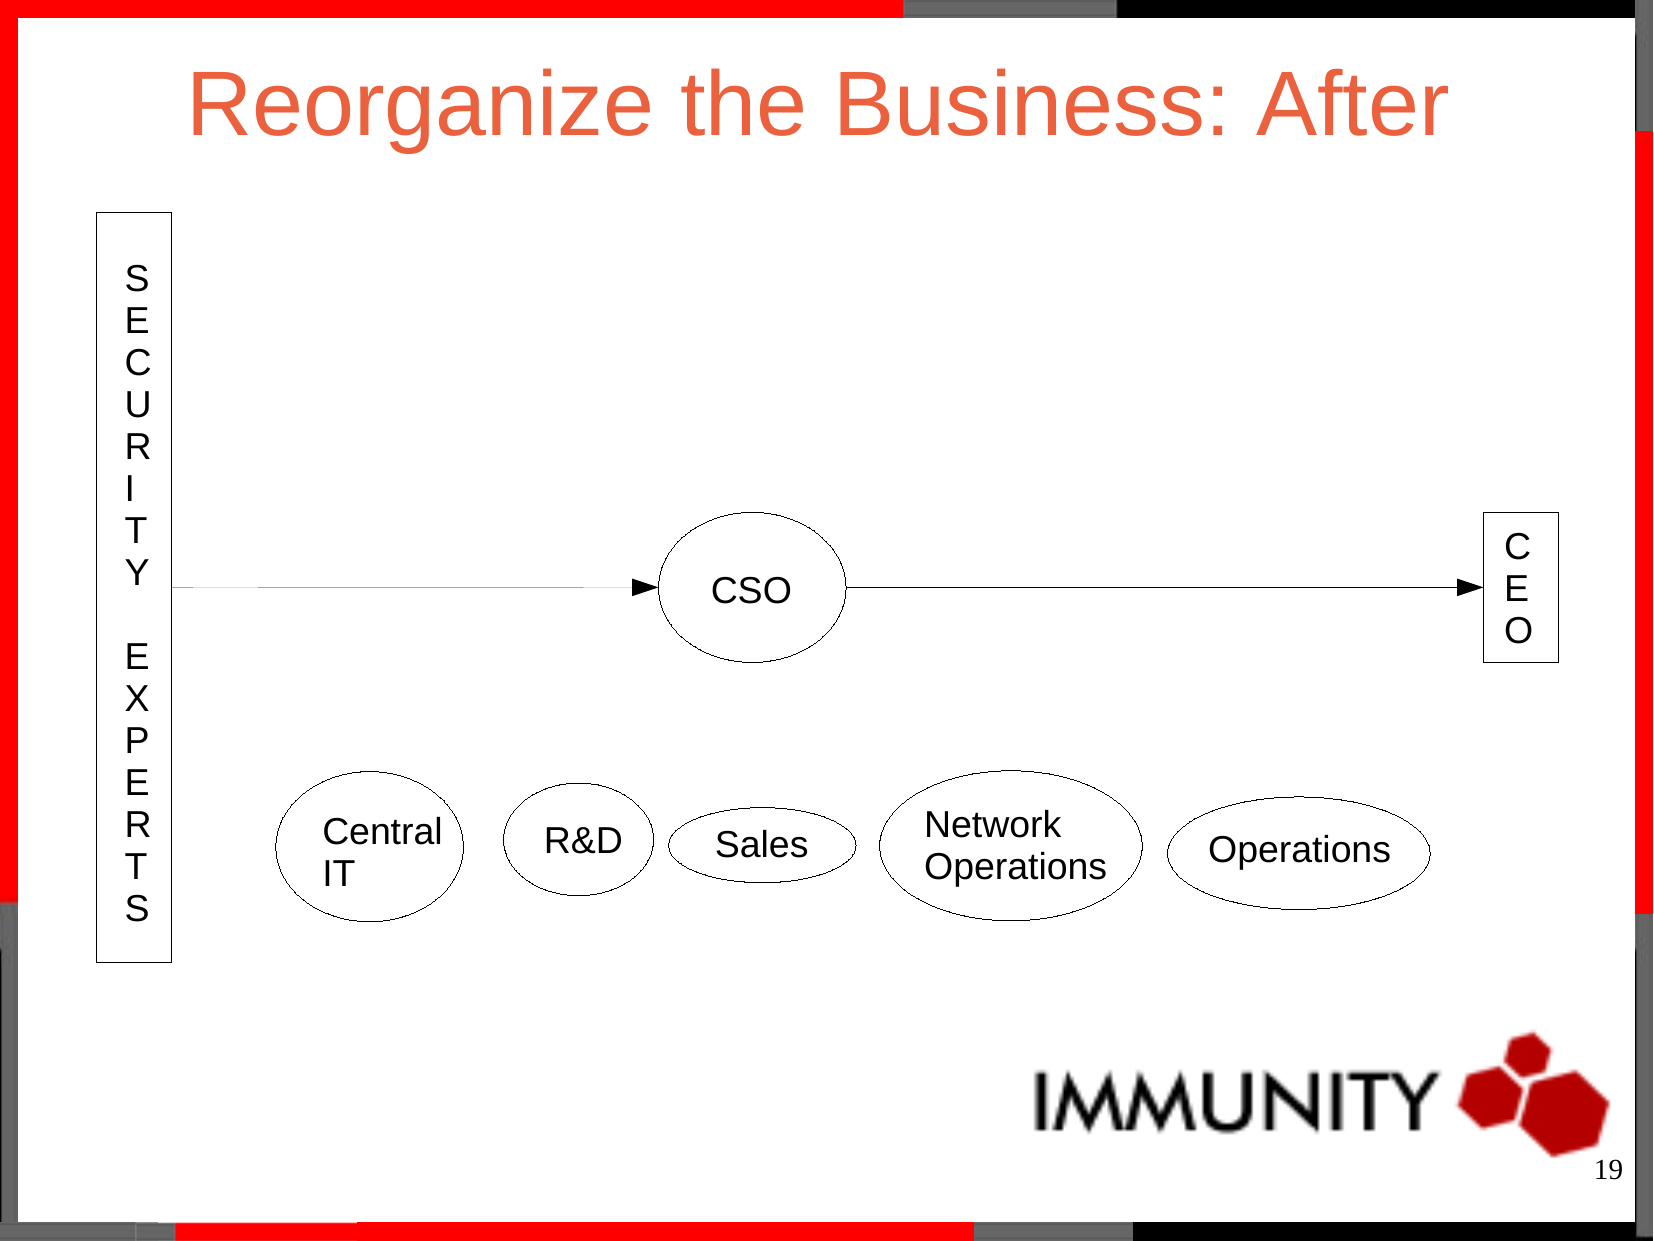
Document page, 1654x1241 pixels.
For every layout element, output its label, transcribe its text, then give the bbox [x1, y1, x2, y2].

text_box R&D [529, 812, 638, 870]
text_box [96, 212, 172, 963]
text_box SECUR I TY EXPERTS [109, 249, 185, 982]
text_box Operations [1193, 820, 1406, 878]
text_box Central IT [307, 803, 458, 903]
title Reorganize the Business: After [75, 0, 1563, 208]
text_box [275, 771, 446, 922]
picture [137, 0, 1653, 1241]
picture [0, 0, 136, 1241]
text_box [458, 821, 464, 872]
text_box CSO [696, 561, 807, 619]
text_box [1483, 512, 1559, 663]
text_box Network Operations [909, 796, 1122, 896]
text_box Sales [700, 815, 824, 873]
text_box CEO [1489, 518, 1565, 669]
